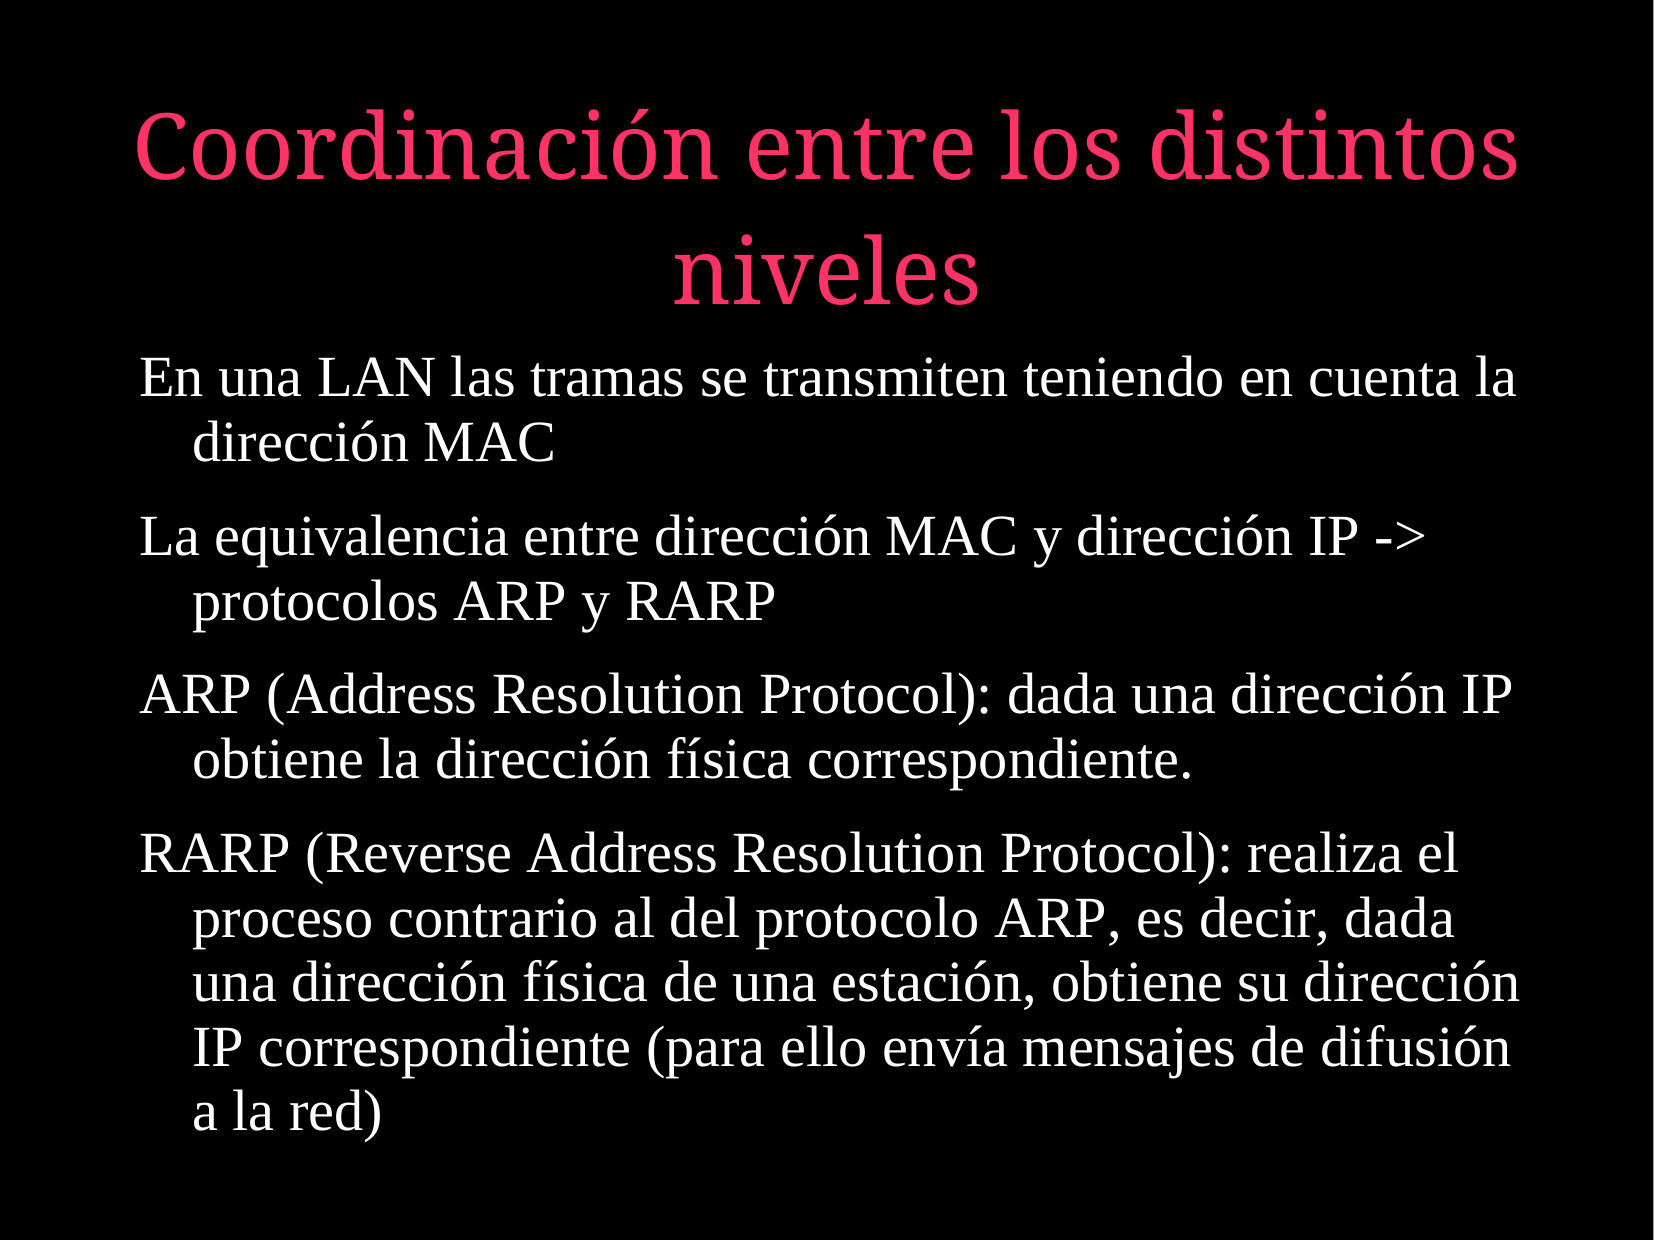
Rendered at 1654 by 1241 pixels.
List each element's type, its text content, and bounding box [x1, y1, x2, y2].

list En una LAN las tramas se transmiten teniendo en cuenta la dirección MAC La equivalencia entre dirección MAC y dirección IP -> protocolos ARP y RARP ARP (Address Resolution Protocol): dada una dirección IP obtiene la dirección física correspondiente. RARP (Reverse Address Resolution Protocol): realiza el proceso contrario al del protocolo ARP, es decir, dada una dirección física de una estación, obtiene su dirección IP correspondiente (para ello envía mensajes de difusión a la red) [121, 344, 1534, 1154]
title Coordinación entre los distintos niveles [121, 82, 1534, 331]
